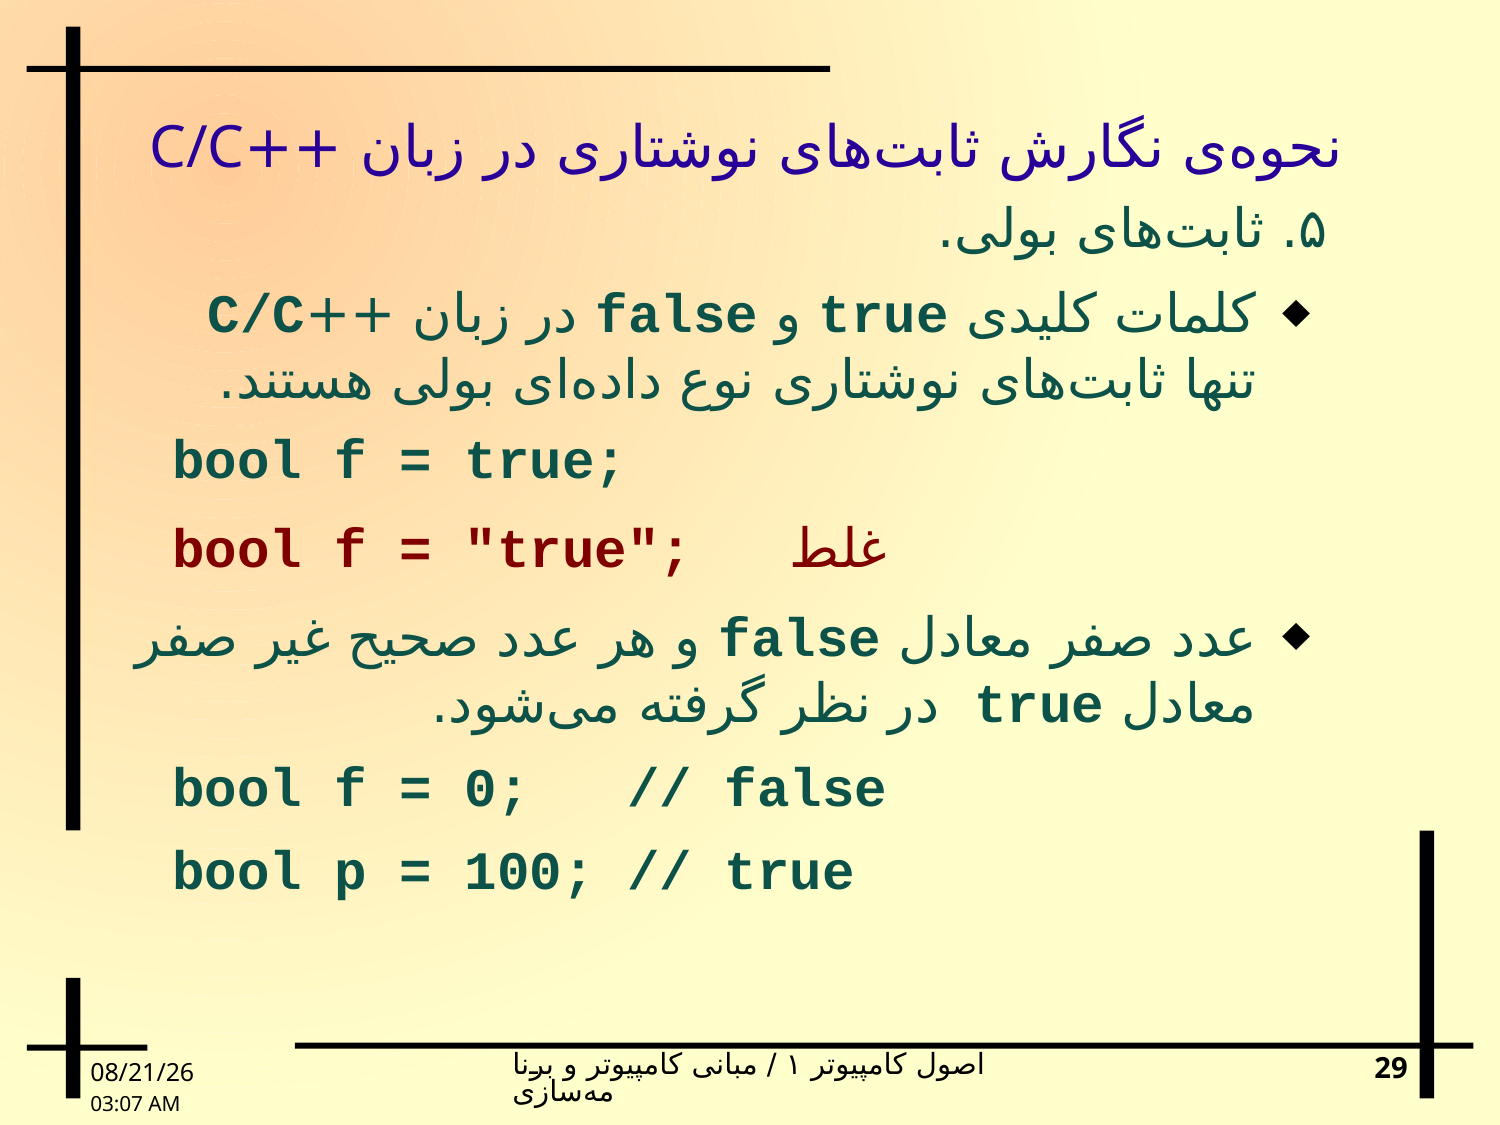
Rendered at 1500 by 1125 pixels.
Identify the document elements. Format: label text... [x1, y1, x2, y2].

title نحوه‌ی نگارش ثابت‌های نوشتاری در زبان ++C/C [131, 85, 1361, 205]
list ۵. ثابت‌های بولی. کلمات کلیدی true و false در زبان ++C/C تنها ثابت‌های نوشتاری نوع داده‌ای بولی هستند. bool f = true; bool f = "true"; غلط عدد صفر معادل false و هر عدد صحیح غیر صفر معادل true در نظر گرفته می‌شود. bool f = 0; // false bool p = 100; // true [119, 197, 1381, 1023]
